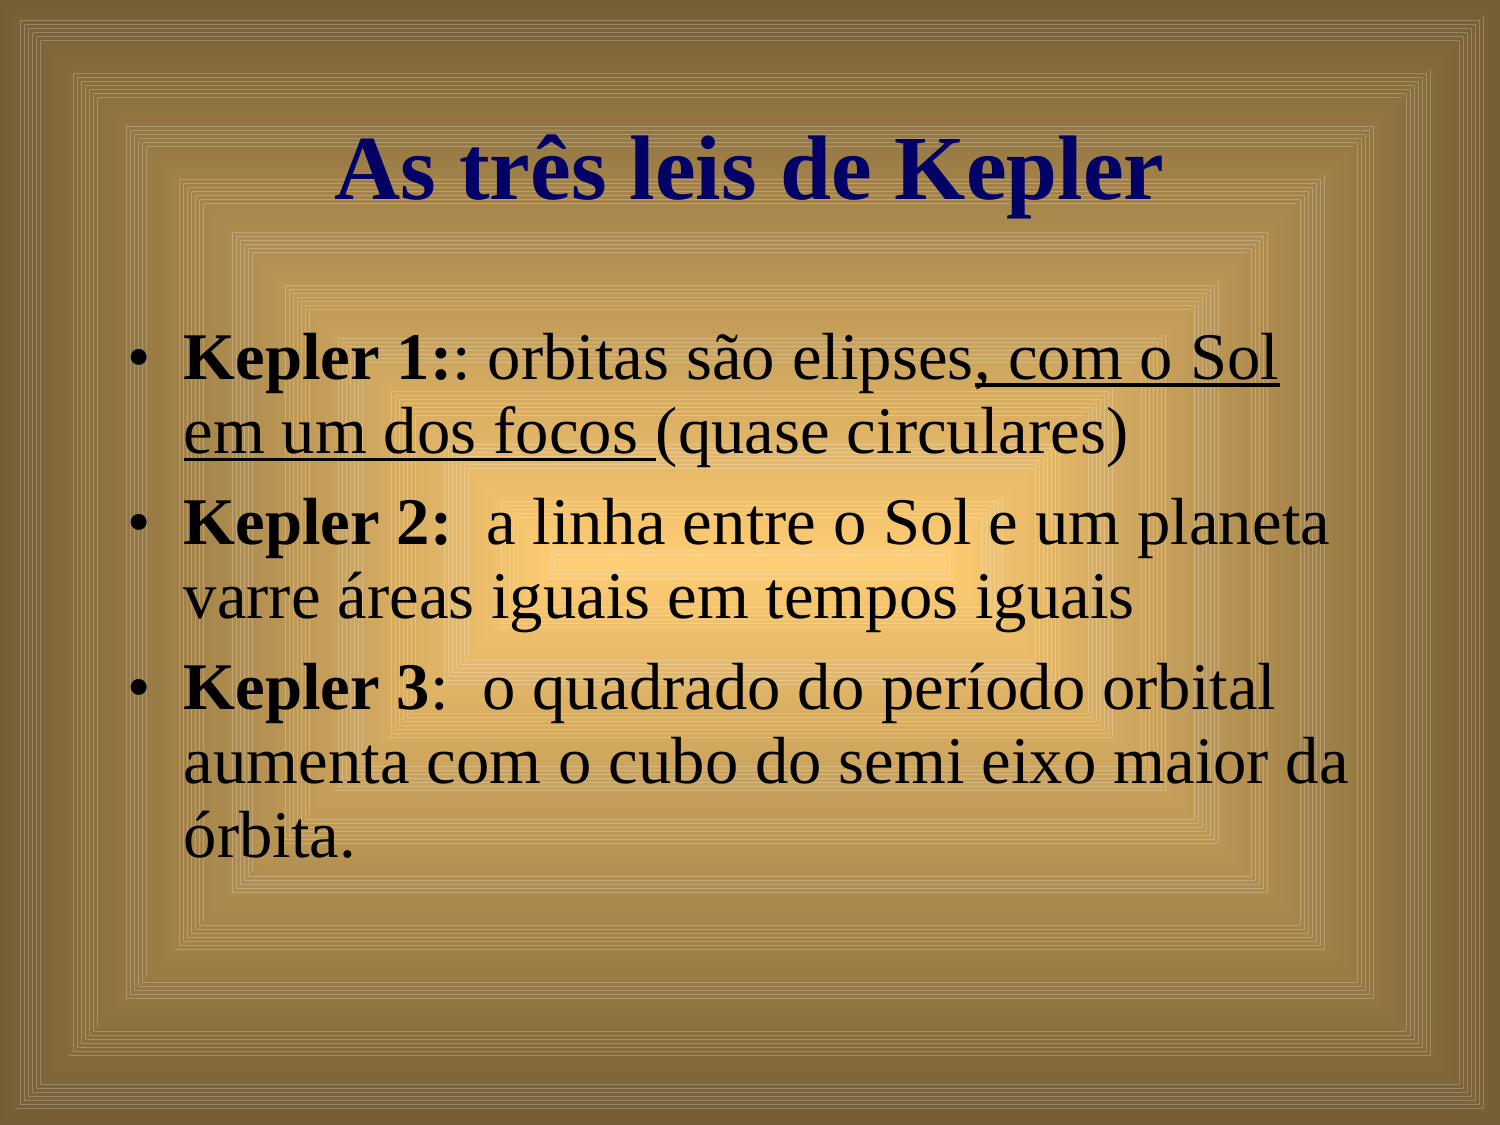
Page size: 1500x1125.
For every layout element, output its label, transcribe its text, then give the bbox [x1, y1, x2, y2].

list Kepler 1:: orbitas são elipses, com o Sol em um dos focos (quase circulares) Kepler 2: a linha entre o Sol e um planeta varre áreas iguais em tempos iguais Kepler 3: o quadrado do período orbital aumenta com o cubo do semi eixo maior da órbita. [112, 312, 1388, 976]
title As três leis de Kepler [112, 74, 1388, 263]
